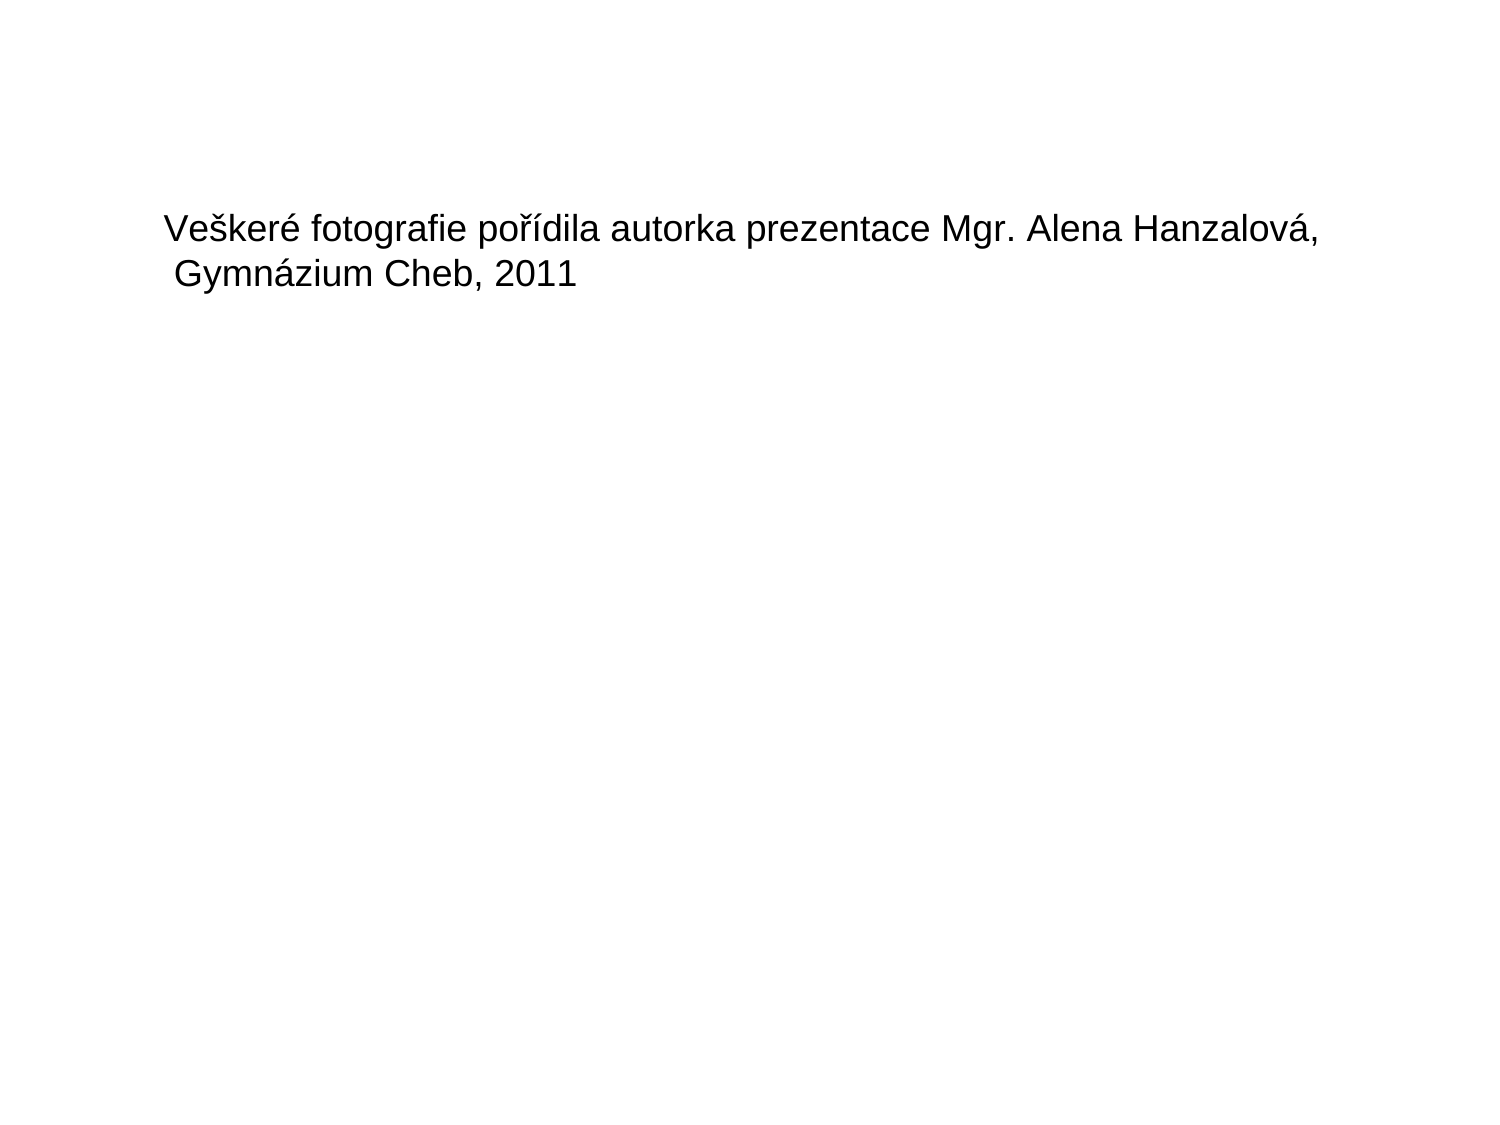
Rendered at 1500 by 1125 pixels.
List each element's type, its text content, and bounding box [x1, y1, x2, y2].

text_box Veškeré fotografie pořídila autorka prezentace Mgr. Alena Hanzalová, Gymnázium Cheb, 2011 [148, 196, 1335, 302]
